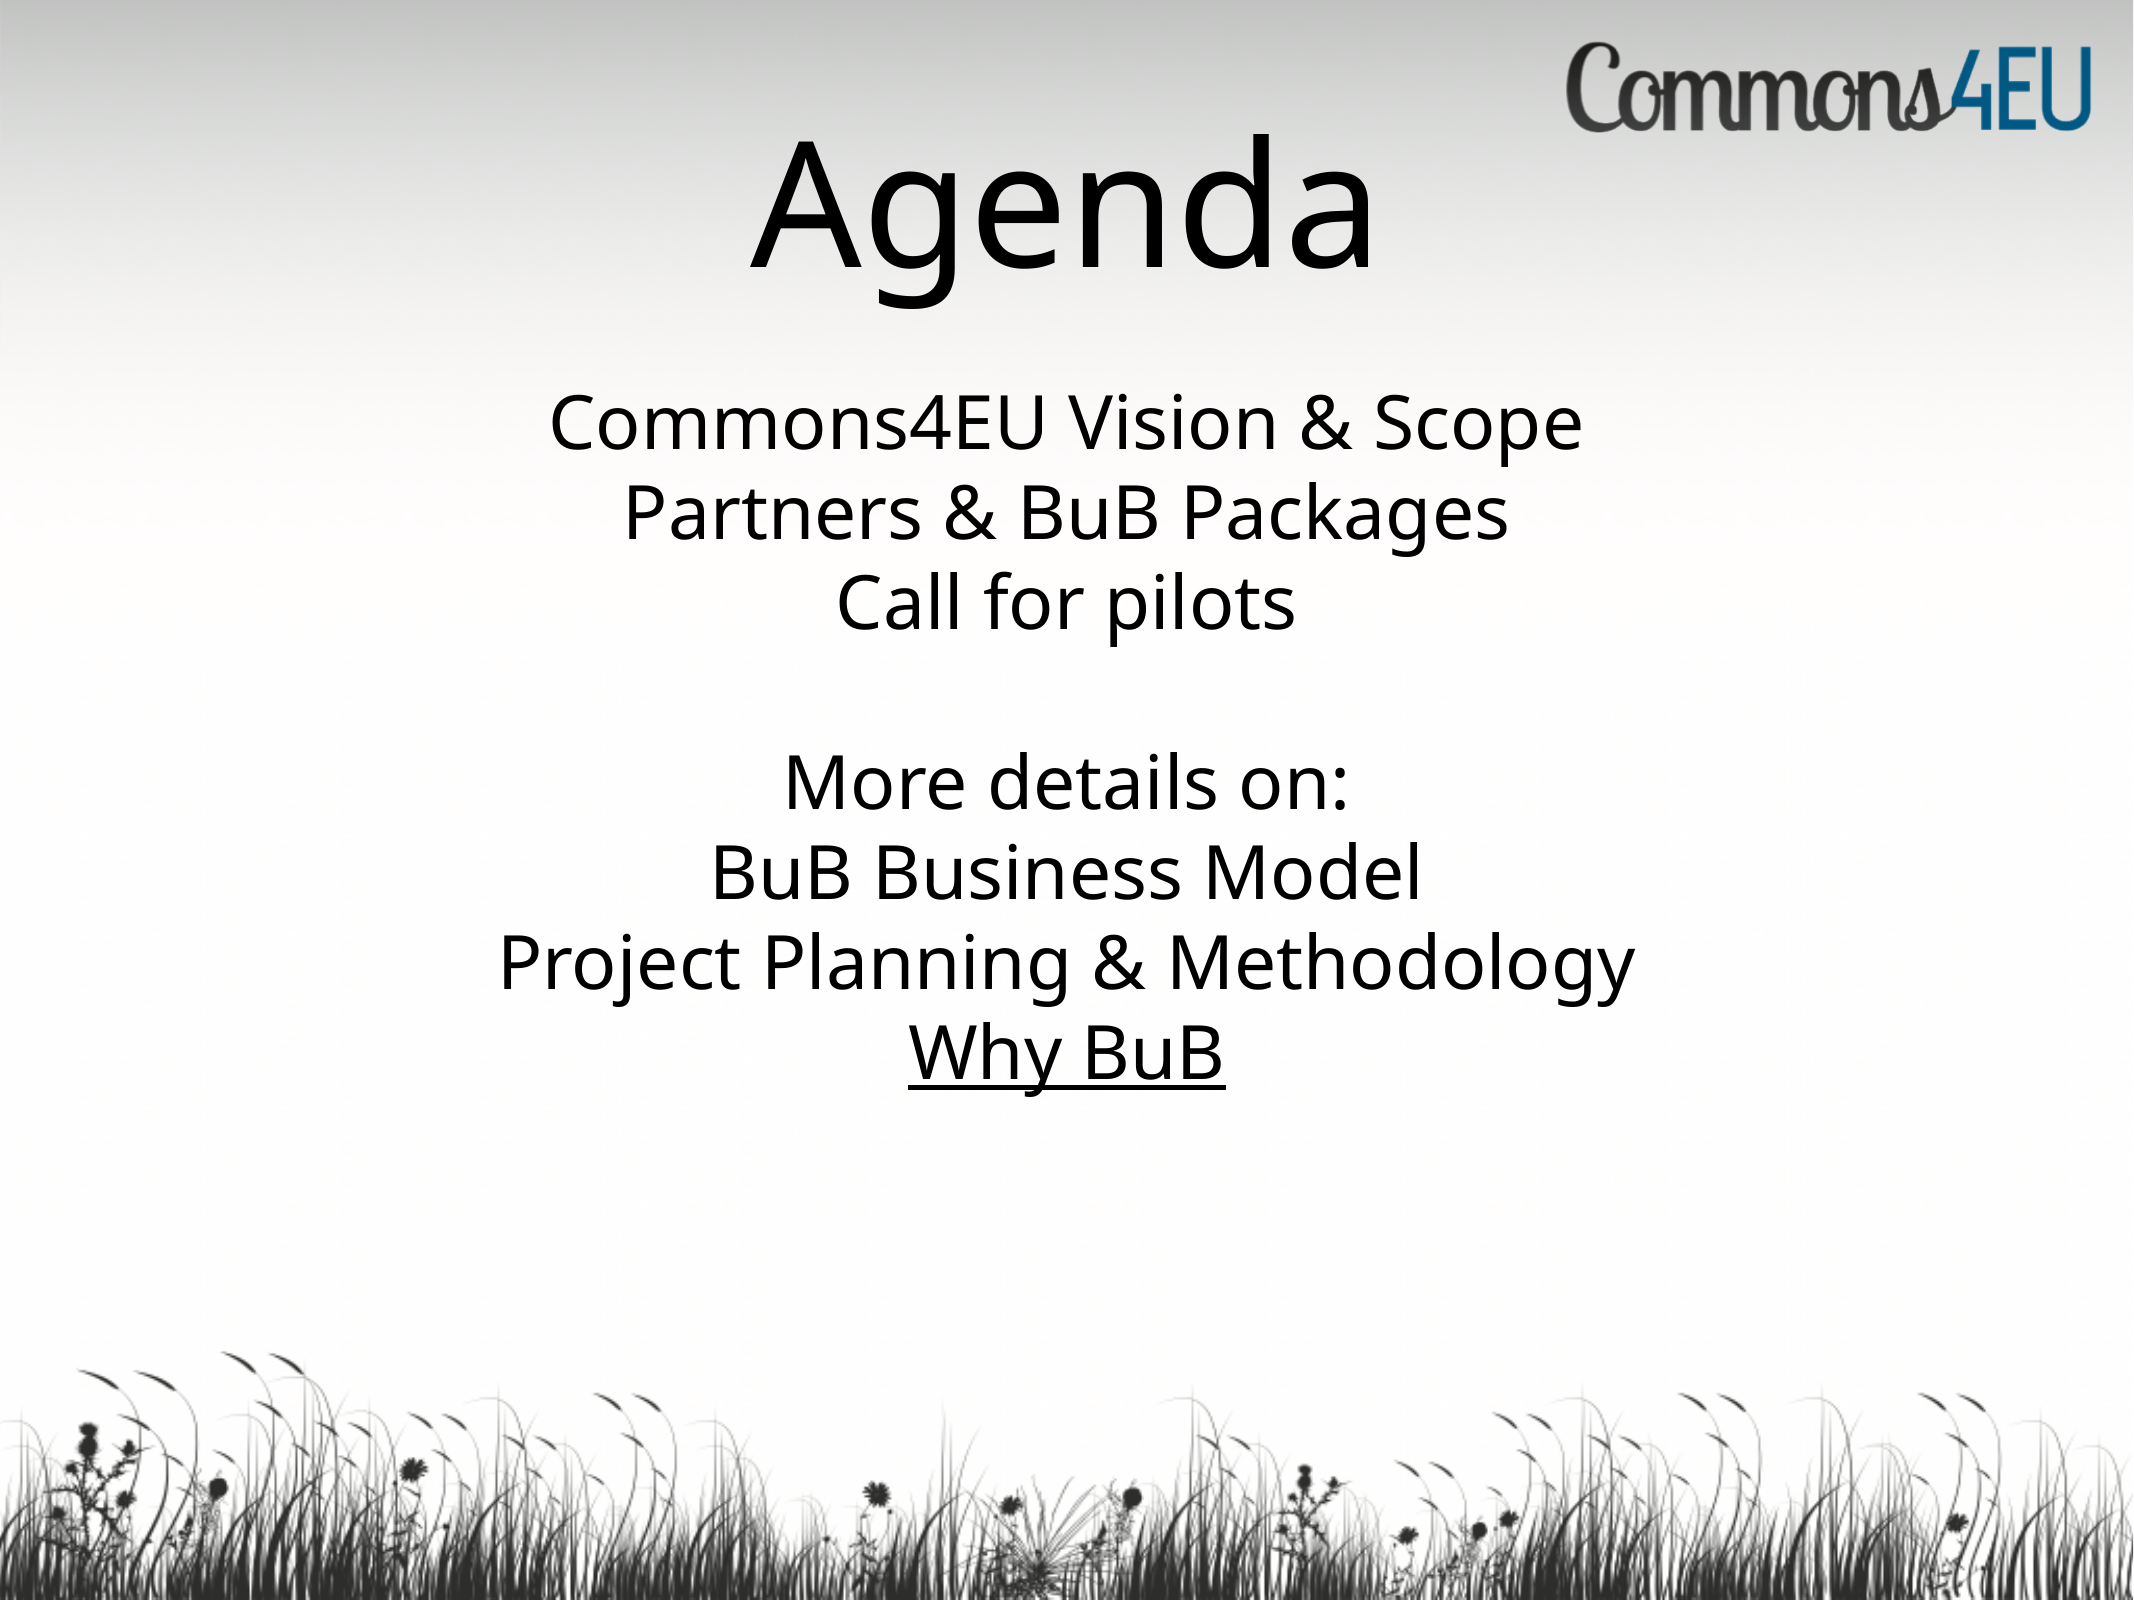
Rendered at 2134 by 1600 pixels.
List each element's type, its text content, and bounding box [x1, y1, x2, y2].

picture [0, 0, 2134, 1600]
title Agenda [106, 63, 2027, 332]
list Commons4EU Vision & Scope Partners & BuB Packages Call for pilots More details on: BuB Business Model Project Planning & Methodology Why BuB [106, 374, 2027, 1431]
